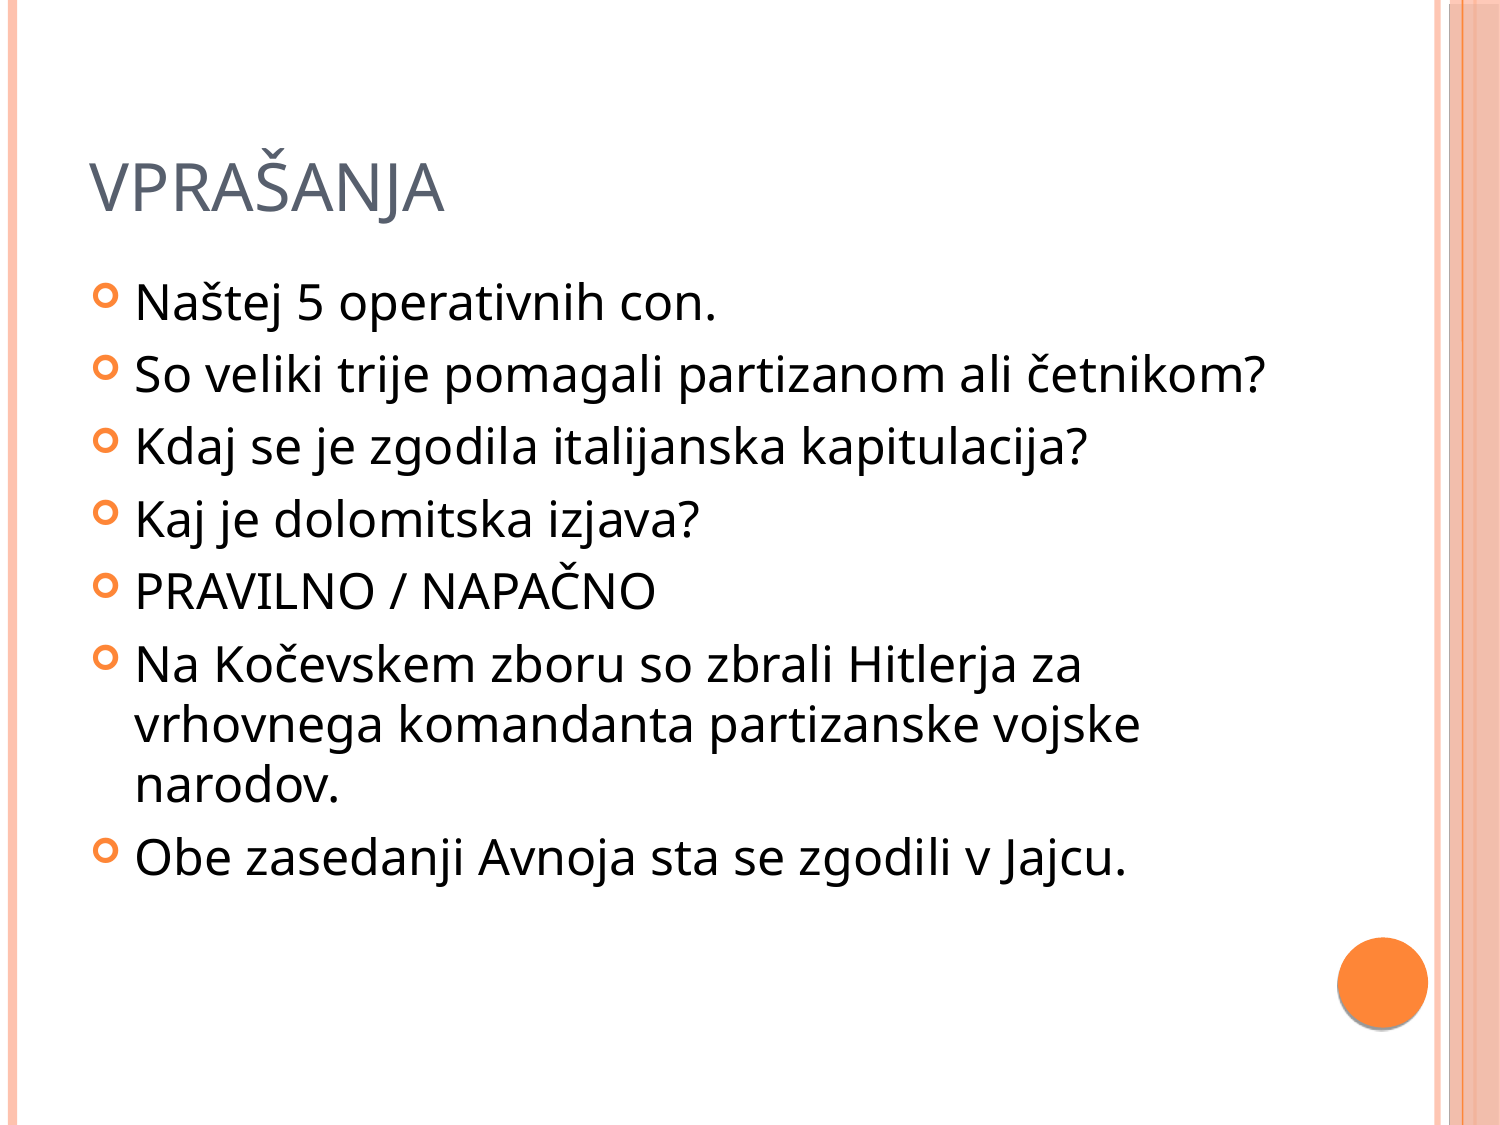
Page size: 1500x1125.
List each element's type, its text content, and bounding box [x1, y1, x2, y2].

title VPRAŠANJA [75, 45, 1300, 233]
list Naštej 5 operativnih con. So veliki trije pomagali partizanom ali četnikom? Kdaj se je zgodila italijanska kapitulacija? Kaj je dolomitska izjava? PRAVILNO / NAPAČNO Na Kočevskem zboru so zbrali Hitlerja za vrhovnega komandanta partizanske vojske narodov. Obe zasedanji Avnoja sta se zgodili v Jajcu. [75, 262, 1300, 1062]
